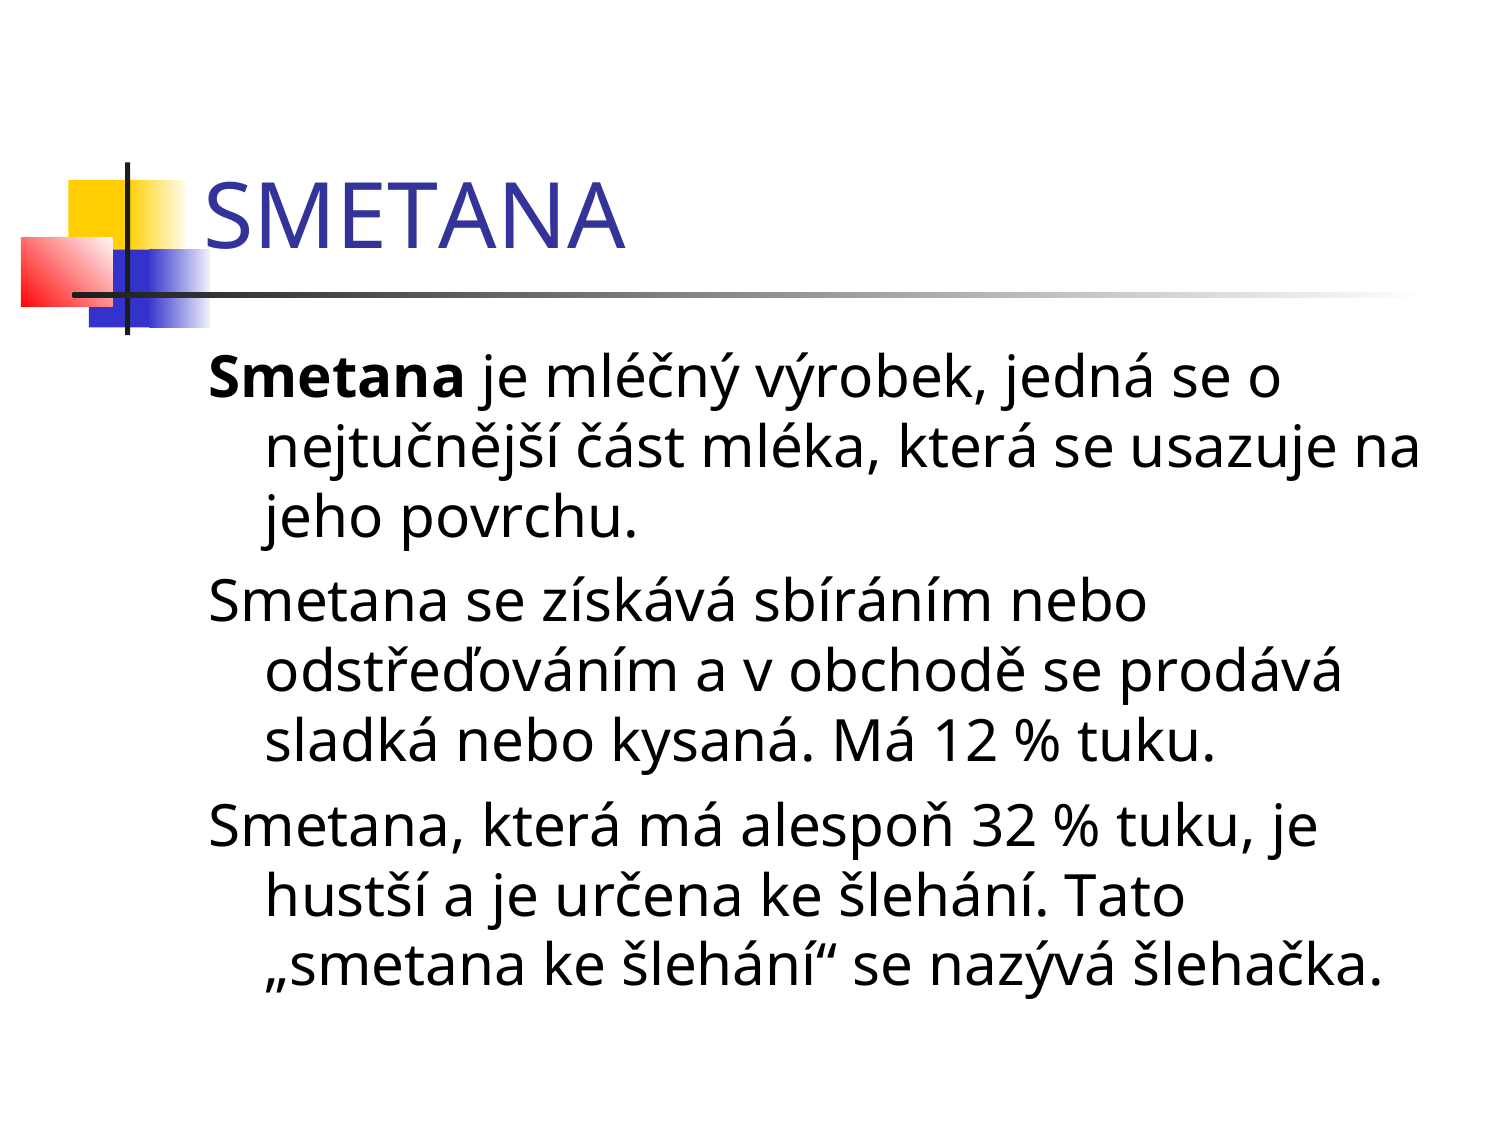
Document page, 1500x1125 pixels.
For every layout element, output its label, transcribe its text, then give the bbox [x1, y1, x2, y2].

title SMETANA [188, 35, 1468, 276]
list Smetana je mléčný výrobek, jedná se o nejtučnější část mléka, která se usazuje na jeho povrchu. Smetana se získává sbíráním nebo odstřeďováním a v obchodě se prodává sladká nebo kysaná. Má 12 % tuku. Smetana, která má alespoň 32 % tuku, je hustší a je určena ke šlehání. Tato „smetana ke šlehání“ se nazývá šlehačka. [193, 331, 1469, 1007]
